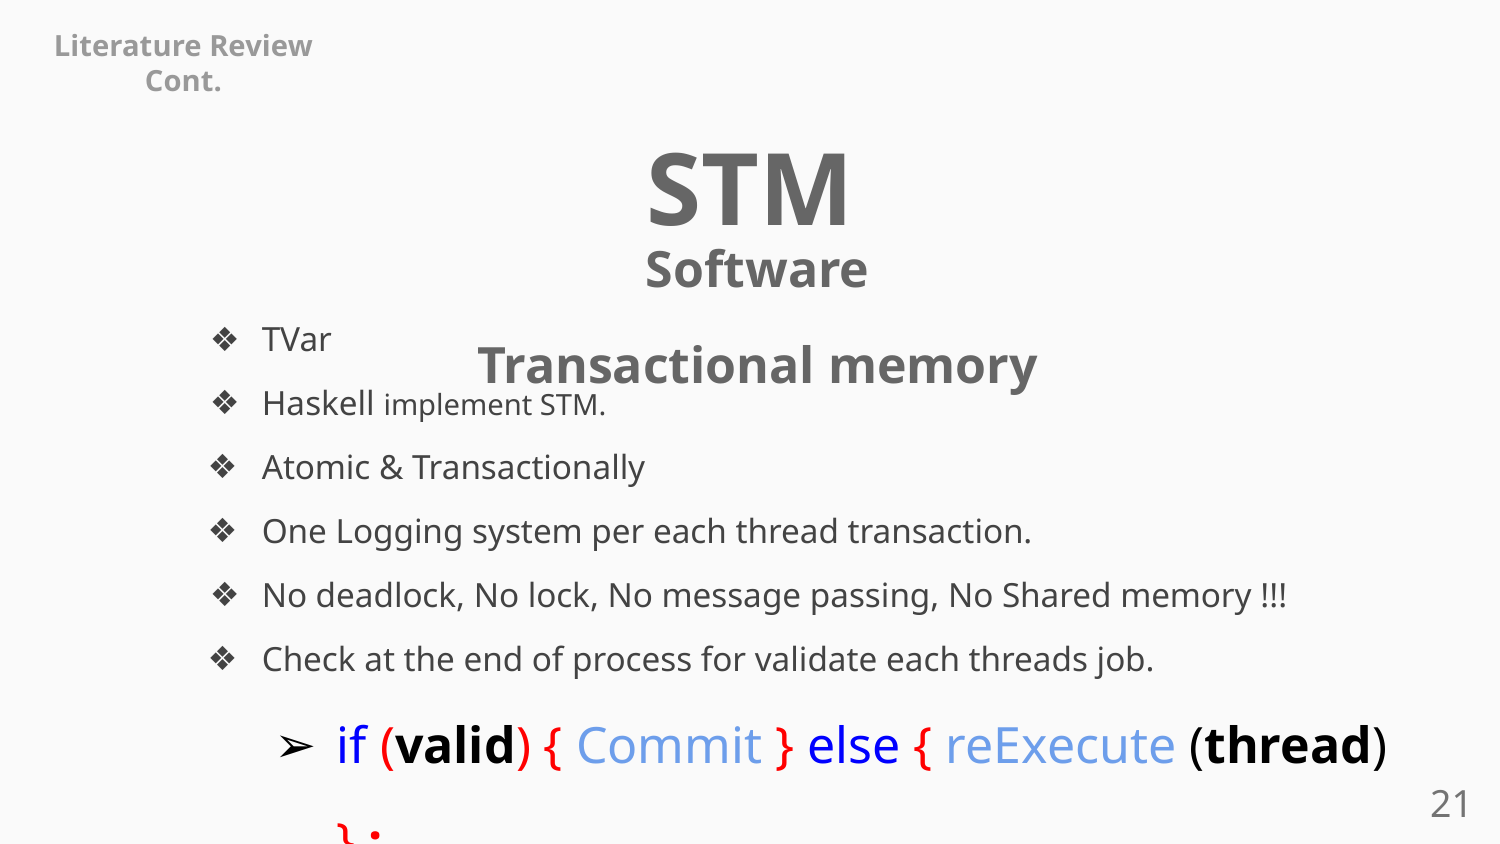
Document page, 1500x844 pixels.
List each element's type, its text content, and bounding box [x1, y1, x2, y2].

text_box Literature Review Cont. [8, 12, 359, 93]
text_box TVar Haskell implement STM. Atomic & Transactionally One Logging system per each thread transaction. No deadlock, No lock, No message passing, No Shared memory !!! Check at the end of process for validate each threads job. if (valid) { Commit } else { reExecute (thread) } ; [171, 279, 1408, 684]
text_box Software Transactional memory [456, 186, 1059, 252]
slide_number 21 [1398, 770, 1489, 835]
text_box STM [298, 38, 1202, 171]
